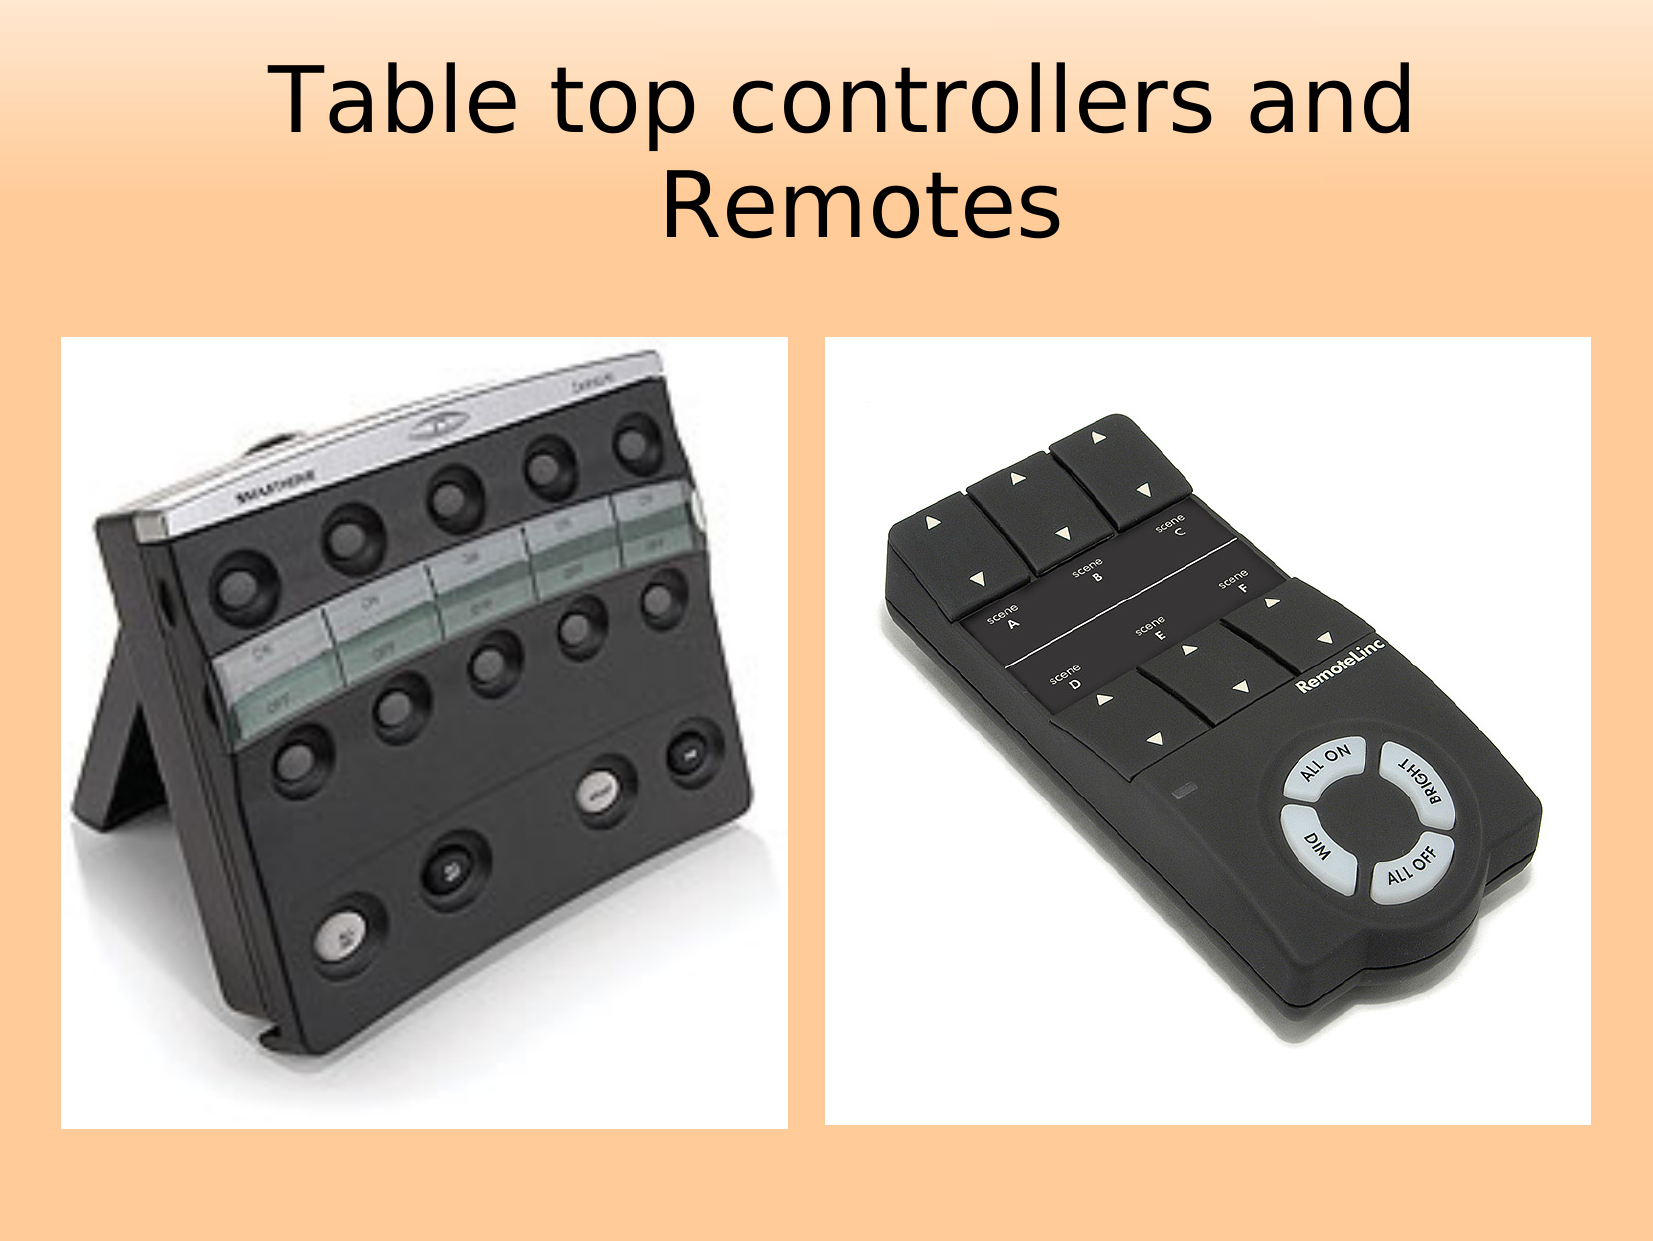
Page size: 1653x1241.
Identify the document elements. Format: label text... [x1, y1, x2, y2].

picture [61, 337, 788, 1129]
title Table top controllers and Remotes [82, 47, 1571, 260]
picture [825, 337, 1591, 1126]
picture [0, 0, 1653, 188]
